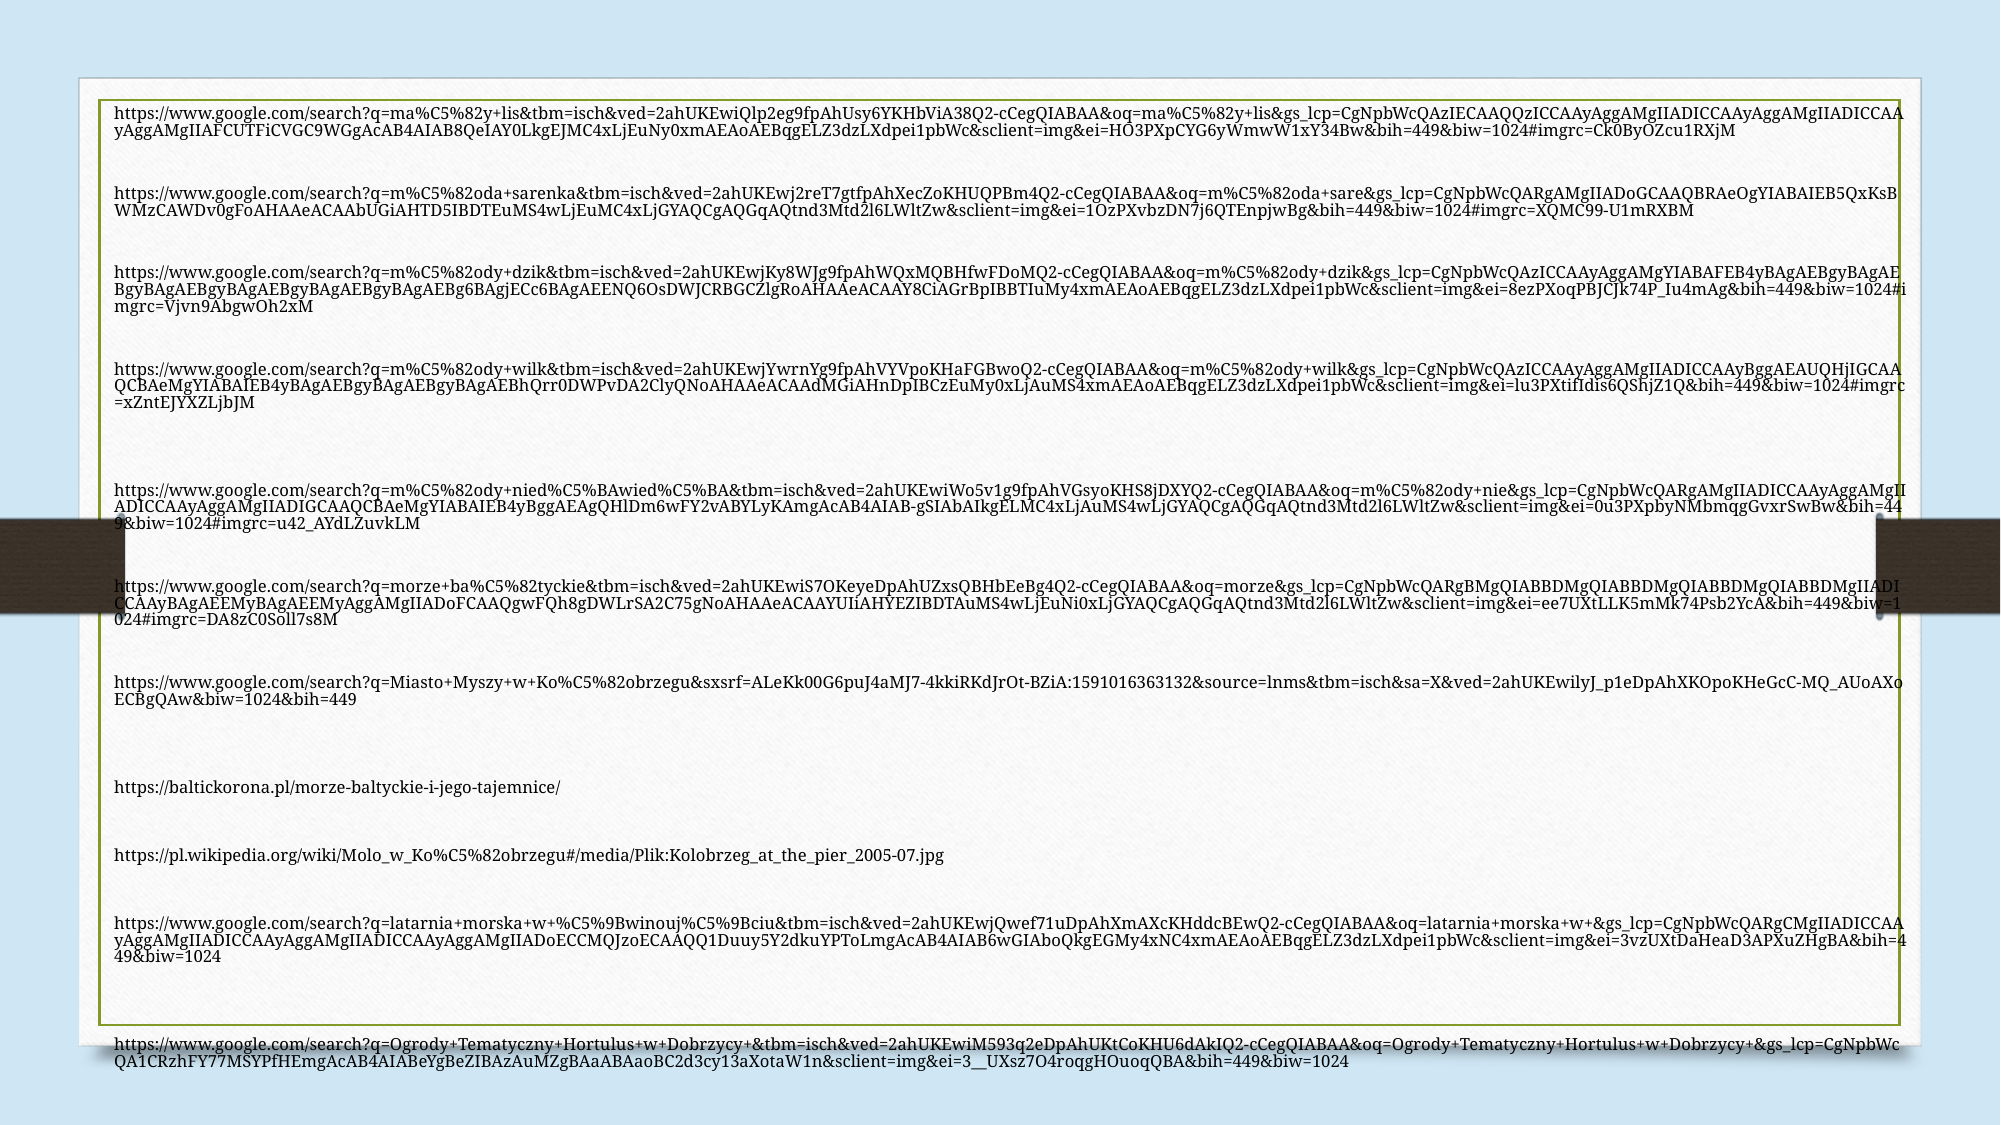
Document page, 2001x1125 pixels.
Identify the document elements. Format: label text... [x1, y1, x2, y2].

text_box https://www.google.com/search?q=ma%C5%82y+lis&tbm=isch&ved=2ahUKEwiQlp2eg9fpAhUsy6YKHbViA38Q2-cCegQIABAA&oq=ma%C5%82y+lis&gs_lcp=CgNpbWcQAzIECAAQQzICCAAyAggAMgIIADICCAAyAggAMgIIADICCAAyAggAMgIIAFCUTFiCVGC9WGgAcAB4AIAB8QeIAY0LkgEJMC4xLjEuNy0xmAEAoAEBqgELZ3dzLXdpei1pbWc&sclient=img&ei=HO3PXpCYG6yWmwW1xY34Bw&bih=449&biw=1024#imgrc=Ck0ByOZcu1RXjM https://www.google.com/search?q=m%C5%82oda+sarenka&tbm=isch&ved=2ahUKEwj2reT7gtfpAhXecZoKHUQPBm4Q2-cCegQIABAA&oq=m%C5%82oda+sare&gs_lcp=CgNpbWcQARgAMgIIADoGCAAQBRAeOgYIABAIEB5QxKsBWMzCAWDv0gFoAHAAeACAAbUGiAHTD5IBDTEuMS4wLjEuMC4xLjGYAQCgAQGqAQtnd3Mtd2l6LWltZw&sclient=img&ei=1OzPXvbzDN7j6QTEnpjwBg&bih=449&biw=1024#imgrc=XQMC99-U1mRXBM https://www.google.com/search?q=m%C5%82ody+dzik&tbm=isch&ved=2ahUKEwjKy8WJg9fpAhWQxMQBHfwFDoMQ2-cCegQIABAA&oq=m%C5%82ody+dzik&gs_lcp=CgNpbWcQAzICCAAyAggAMgYIABAFEB4yBAgAEBgyBAgAEBgyBAgAEBgyBAgAEBgyBAgAEBgyBAgAEBg6BAgjECc6BAgAEENQ6OsDWJCRBGCZlgRoAHAAeACAAY8CiAGrBpIBBTIuMy4xmAEAoAEBqgELZ3dzLXdpei1pbWc&sclient=img&ei=8ezPXoqPBJCJk74P_Iu4mAg&bih=449&biw=1024#imgrc=Vjvn9AbgwOh2xM https://www.google.com/search?q=m%C5%82ody+wilk&tbm=isch&ved=2ahUKEwjYwrnYg9fpAhVYVpoKHaFGBwoQ2-cCegQIABAA&oq=m%C5%82ody+wilk&gs_lcp=CgNpbWcQAzICCAAyAggAMgIIADICCAAyBggAEAUQHjIGCAAQCBAeMgYIABAIEB4yBAgAEBgyBAgAEBgyBAgAEBhQrr0DWPvDA2ClyQNoAHAAeACAAdMGiAHnDpIBCzEuMy0xLjAuMS4xmAEAoAEBqgELZ3dzLXdpei1pbWc&sclient=img&ei=lu3PXtifIdis6QShjZ1Q&bih=449&biw=1024#imgrc=xZntEJYXZLjbJM https://www.google.com/search?q=m%C5%82ody+nied%C5%BAwied%C5%BA&tbm=isch&ved=2ahUKEwiWo5v1g9fpAhVGsyoKHS8jDXYQ2-cCegQIABAA&oq=m%C5%82ody+nie&gs_lcp=CgNpbWcQARgAMgIIADICCAAyAggAMgIIADICCAAyAggAMgIIADIGCAAQCBAeMgYIABAIEB4yBggAEAgQHlDm6wFY2vABYLyKAmgAcAB4AIAB-gSIAbAIkgELMC4xLjAuMS4wLjGYAQCgAQGqAQtnd3Mtd2l6LWltZw&sclient=img&ei=0u3PXpbyNMbmqgGvxrSwBw&bih=449&biw=1024#imgrc=u42_AYdLZuvkLM https://www.google.com/search?q=morze+ba%C5%82tyckie&tbm=isch&ved=2ahUKEwiS7OKeyeDpAhUZxsQBHbEeBg4Q2-cCegQIABAA&oq=morze&gs_lcp=CgNpbWcQARgBMgQIABBDMgQIABBDMgQIABBDMgQIABBDMgIIADICCAAyBAgAEEMyBAgAEEMyAggAMgIIADoFCAAQgwFQh8gDWLrSA2C75gNoAHAAeACAAYUIiAHYEZIBDTAuMS4wLjEuNi0xLjGYAQCgAQGqAQtnd3Mtd2l6LWltZw&sclient=img&ei=ee7UXtLLK5mMk74Psb2YcA&bih=449&biw=1024#imgrc=DA8zC0Soll7s8M https://www.google.com/search?q=Miasto+Myszy+w+Ko%C5%82obrzegu&sxsrf=ALeKk00G6puJ4aMJ7-4kkiRKdJrOt-BZiA:1591016363132&source=lnms&tbm=isch&sa=X&ved=2ahUKEwilyJ_p1eDpAhXKOpoKHeGcC-MQ_AUoAXoECBgQAw&biw=1024&bih=449 https://baltickorona.pl/morze-baltyckie-i-jego-tajemnice/ https://pl.wikipedia.org/wiki/Molo_w_Ko%C5%82obrzegu#/media/Plik:Kolobrzeg_at_the_pier_2005-07.jpg https://www.google.com/search?q=latarnia+morska+w+%C5%9Bwinouj%C5%9Bciu&tbm=isch&ved=2ahUKEwjQwef71uDpAhXmAXcKHddcBEwQ2-cCegQIABAA&oq=latarnia+morska+w+&gs_lcp=CgNpbWcQARgCMgIIADICCAAyAggAMgIIADICCAAyAggAMgIIADICCAAyAggAMgIIADoECCMQJzoECAAQQ1Duuy5Y2dkuYPToLmgAcAB4AIAB6wGIAboQkgEGMy4xNC4xmAEAoAEBqgELZ3dzLXdpei1pbWc&sclient=img&ei=3vzUXtDaHeaD3APXuZHgBA&bih=449&biw=1024 https://www.google.com/search?q=Ogrody+Tematyczny+Hortulus+w+Dobrzycy+&tbm=isch&ved=2ahUKEwiM593q2eDpAhUKtCoKHU6dAkIQ2-cCegQIABAA&oq=Ogrody+Tematyczny+Hortulus+w+Dobrzycy+&gs_lcp=CgNpbWcQA1CRzhFY77MSYPfHEmgAcAB4AIABeYgBeZIBAzAuMZgBAaABAaoBC2d3cy13aXotaW1n&sclient=img&ei=3__UXsz7O4roqgHOuoqQBA&bih=449&biw=1024 https://www.google.com/search?q=port+rybacki+w+d%C5%BAwirzynie&tbm=isch&ved=2ahUKEwjQg-D82uDpAhWEBncKHRkuCtYQ2-cCegQIABAA&oq=port+rybacki+w+d%C5%BAwirzynie&gs_lcp=CgNpbWcQAzoECCMQJzoECAAQQzoCCAA6BAgAEBhQtJUNWOvxDWCw-g1oAHAAeACAAaUIiAG7J5IBDjAuMjIuMC4xLjYtMS4xmAEAoAEBqgELZ3dzLXdpei1pbWc&sclient=img&ei=EgHVXtCyDISN3AOZ3KiwDQ&bih=449&biw=1024#imgrc=mRyQCAB_GtkSsM https://www.google.com/search?q=ogrody+tematyczny+hortulus+w+dobrzycy&tbm=isch&ved=2ahUKEwjMm7no3-DpAhXNvCoKHZH2DeQQ2-cCegQIABAA&oq=og&gs_lcp=CgNpbWcQARgAMgQIIxAnMgIIADICCAAyAggAMgIIADICCAAyAggAMgIIADICCAAyAggAOgUIABCDAVDTxwFY480BYOTjAWgAcAB4AIABlwaIAcsIkgEHMy0xLjYtMZgBAKABAaoBC2d3cy13aXotaW1n&sclient=img&ei=JQbVXoz1MM35qgGR7begDg&bih=449&biw=1024 [99, 95, 1926, 1109]
picture [0, 0, 2001, 1125]
